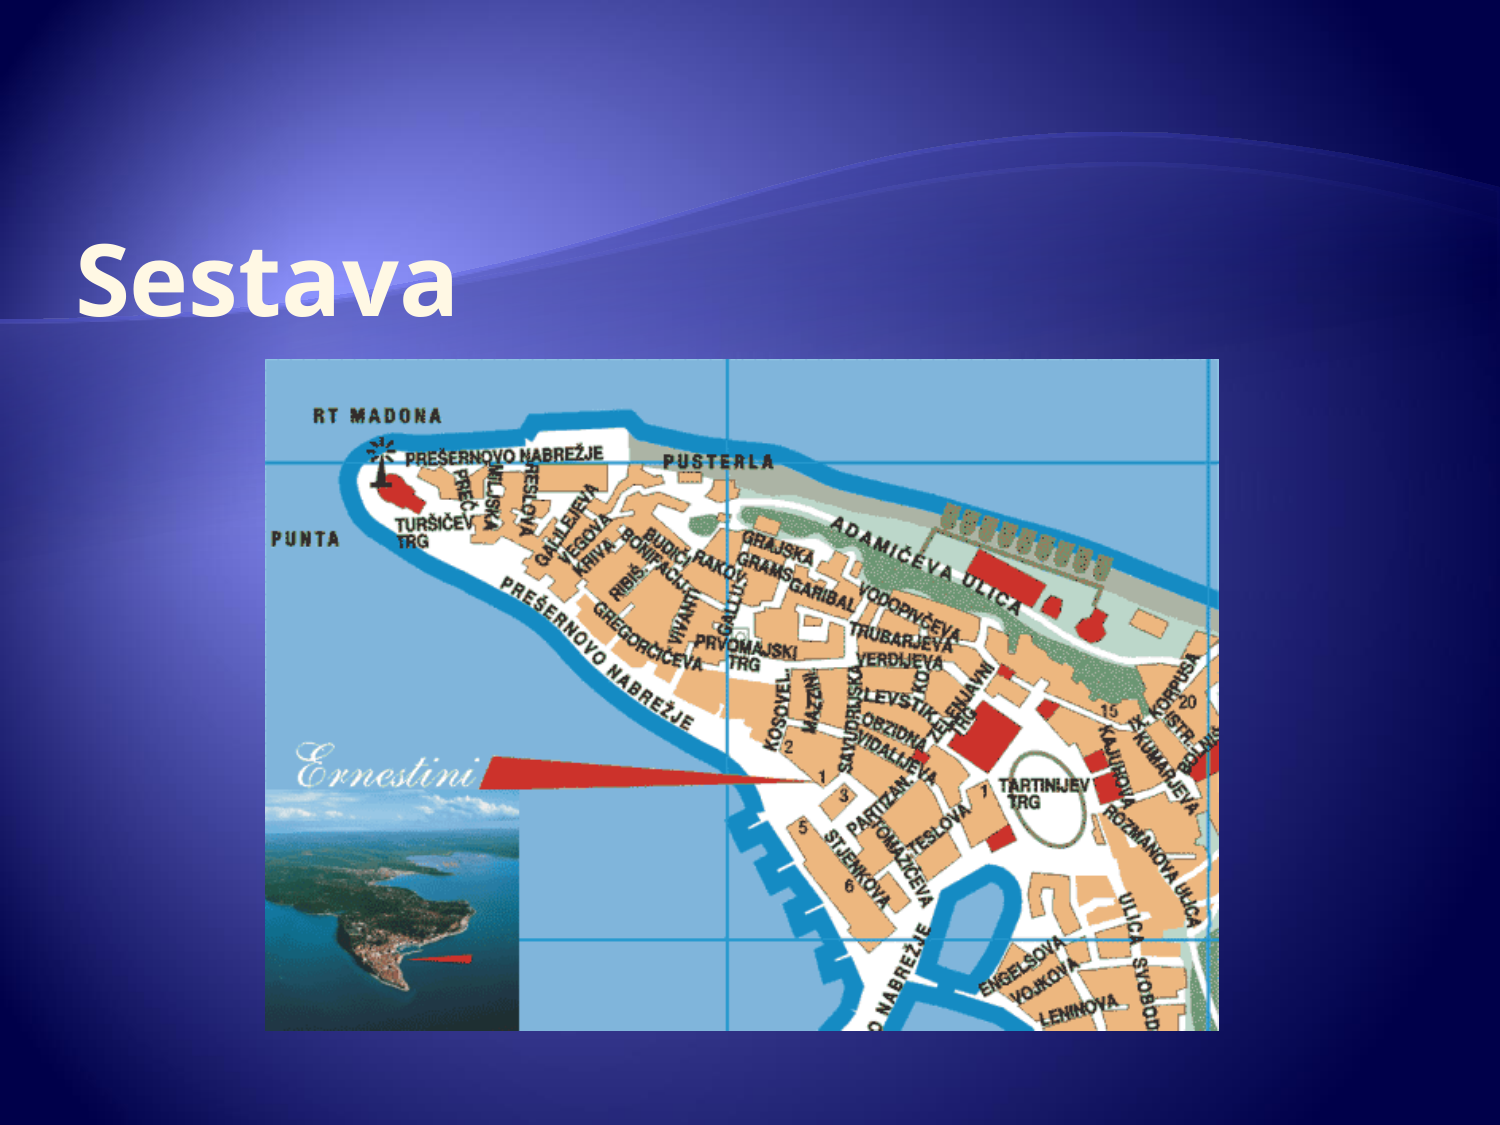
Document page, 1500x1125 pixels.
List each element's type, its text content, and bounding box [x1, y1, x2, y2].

title Sestava [75, 87, 1425, 338]
picture [0, 0, 1500, 1125]
